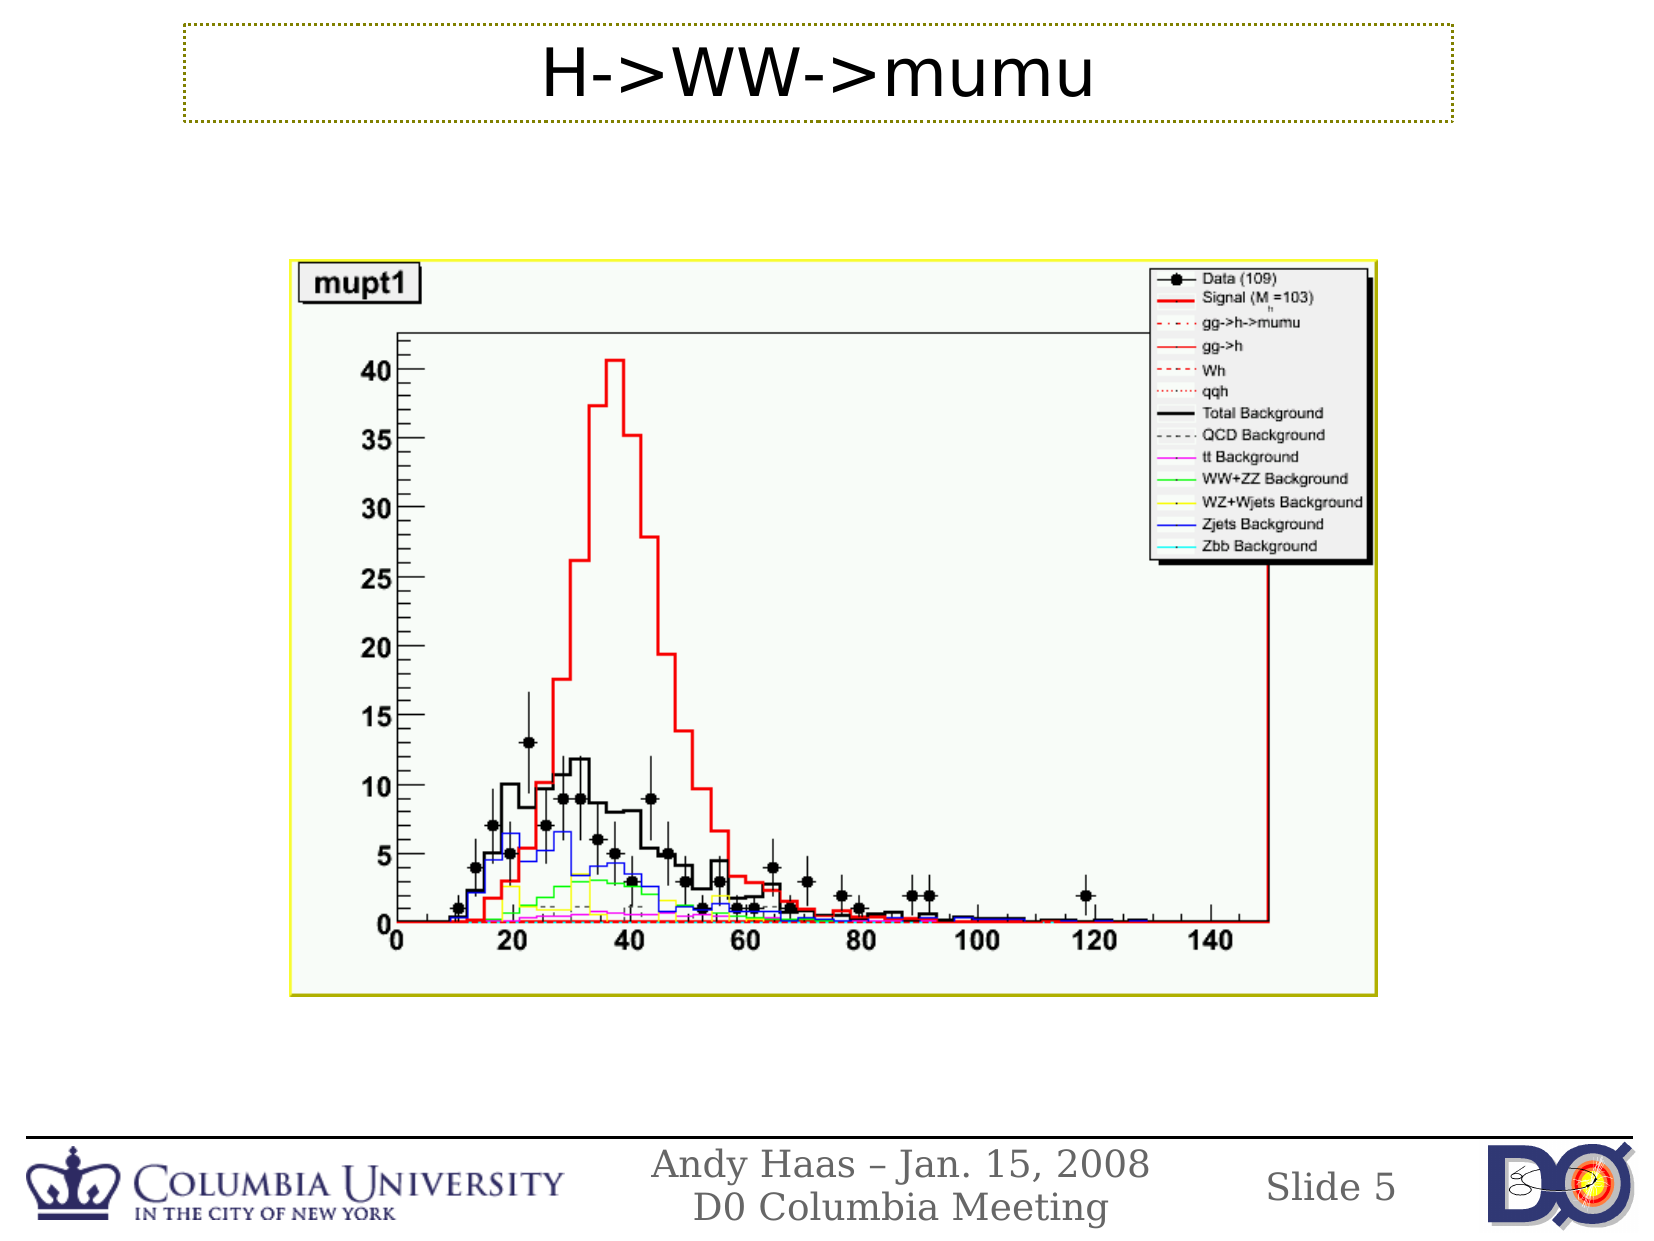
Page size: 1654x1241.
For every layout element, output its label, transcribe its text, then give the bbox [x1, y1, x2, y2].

picture [289, 259, 1378, 997]
title H->WW->mumu [184, 24, 1453, 122]
picture [1479, 1140, 1639, 1233]
picture [26, 1146, 565, 1220]
